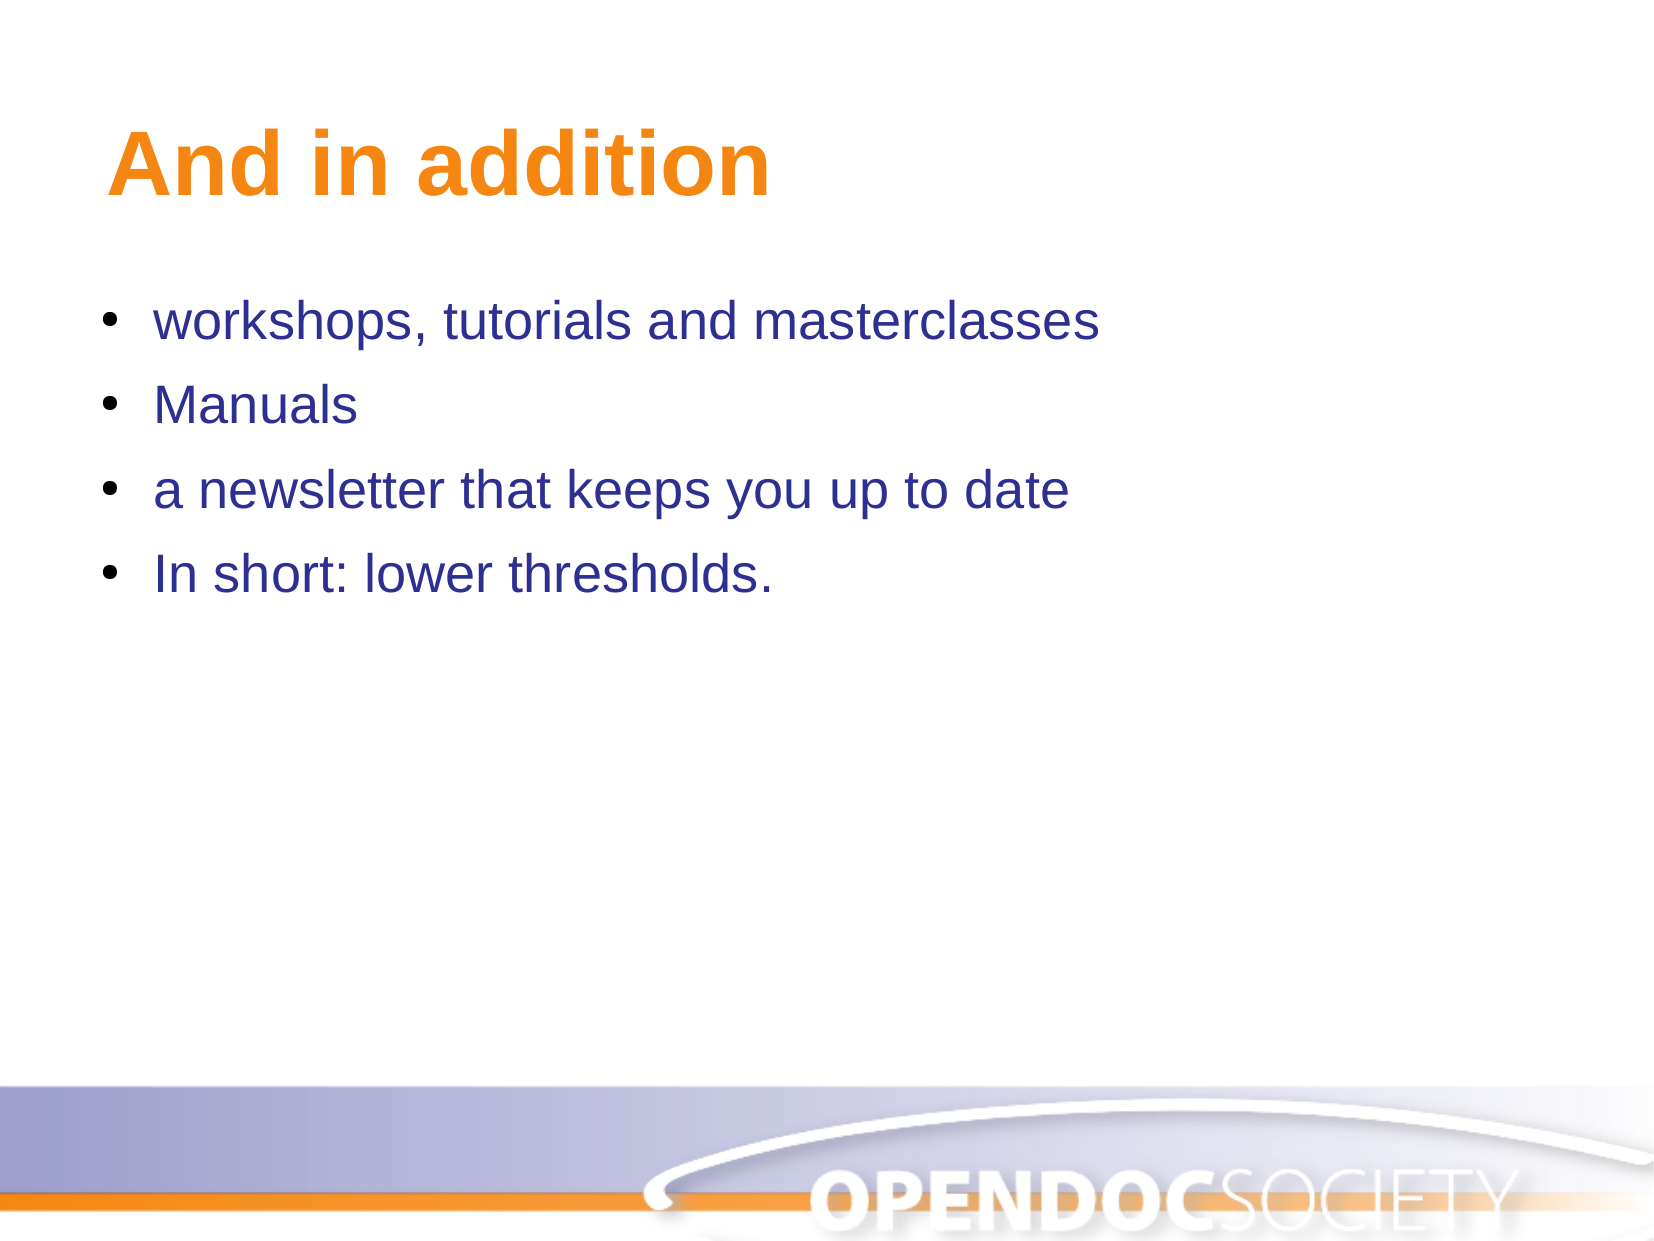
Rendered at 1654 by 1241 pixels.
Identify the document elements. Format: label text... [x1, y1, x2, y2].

list workshops, tutorials and masterclasses Manuals a newsletter that keeps you up to date In short: lower thresholds. [82, 290, 1571, 1109]
title And in addition [106, 108, 1595, 219]
picture [0, 0, 1654, 1241]
